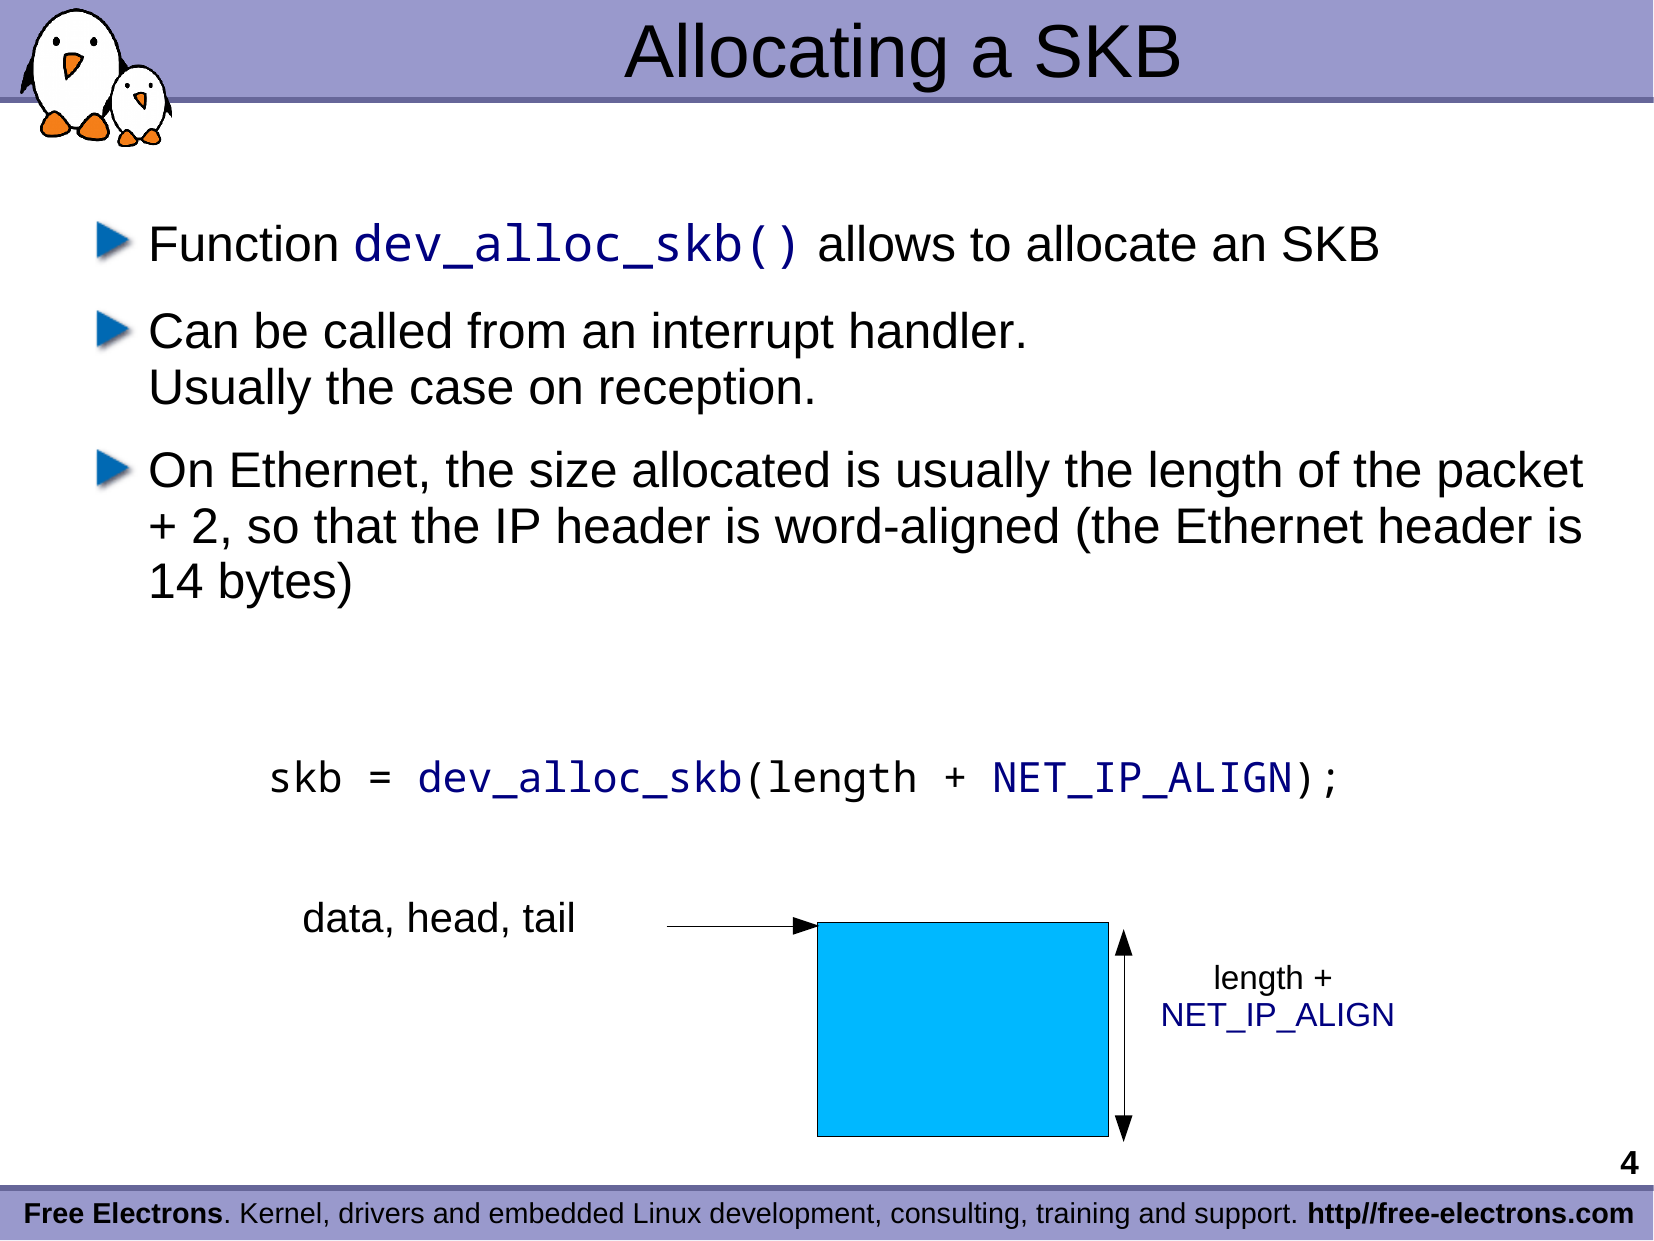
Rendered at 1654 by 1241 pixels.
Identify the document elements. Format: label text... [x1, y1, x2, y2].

picture [20, 8, 172, 147]
text_box skb = dev_alloc_skb(length + NET_IP_ALIGN); [267, 748, 1417, 797]
text_box length + NET_IP_ALIGN [1154, 959, 1402, 1042]
list Function dev_alloc_skb() allows to allocate an SKB Can be called from an interrupt handler. Usually the case on reception. On Ethernet, the size allocated is usually the length of the packet + 2, so that the IP header is word-aligned (the Ethernet header is 14 bytes) [77, 208, 1601, 636]
title Allocating a SKB [178, 4, 1631, 98]
text_box data, head, tail [302, 894, 639, 947]
text_box [817, 922, 1109, 1137]
